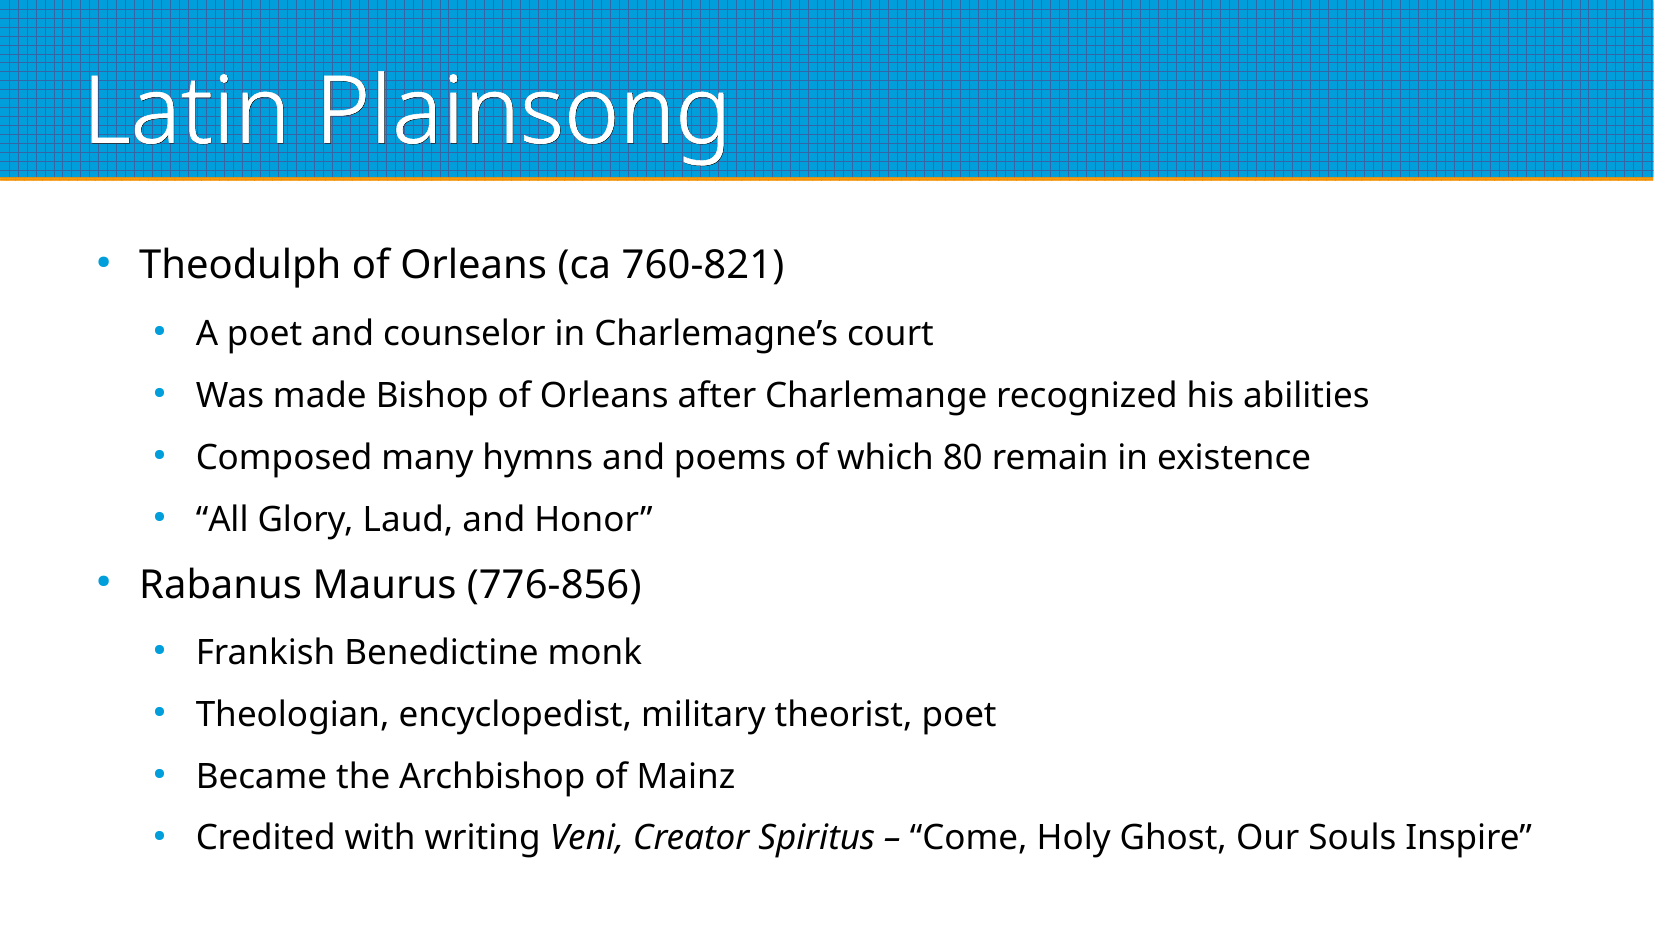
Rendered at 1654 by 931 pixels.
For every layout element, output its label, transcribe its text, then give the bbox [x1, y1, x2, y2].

title Latin Plainsong [82, 14, 1571, 171]
list Theodulph of Orleans (ca 760-821) A poet and counselor in Charlemagne’s court Was made Bishop of Orleans after Charlemange recognized his abilities Composed many hymns and poems of which 80 remain in existence “All Glory, Laud, and Honor” Rabanus Maurus (776-856) Frankish Benedictine monk Theologian, encyclopedist, military theorist, poet Became the Archbishop of Mainz Credited with writing Veni, Creator Spiritus – “Come, Holy Ghost, Our Souls Inspire” [82, 236, 1613, 863]
